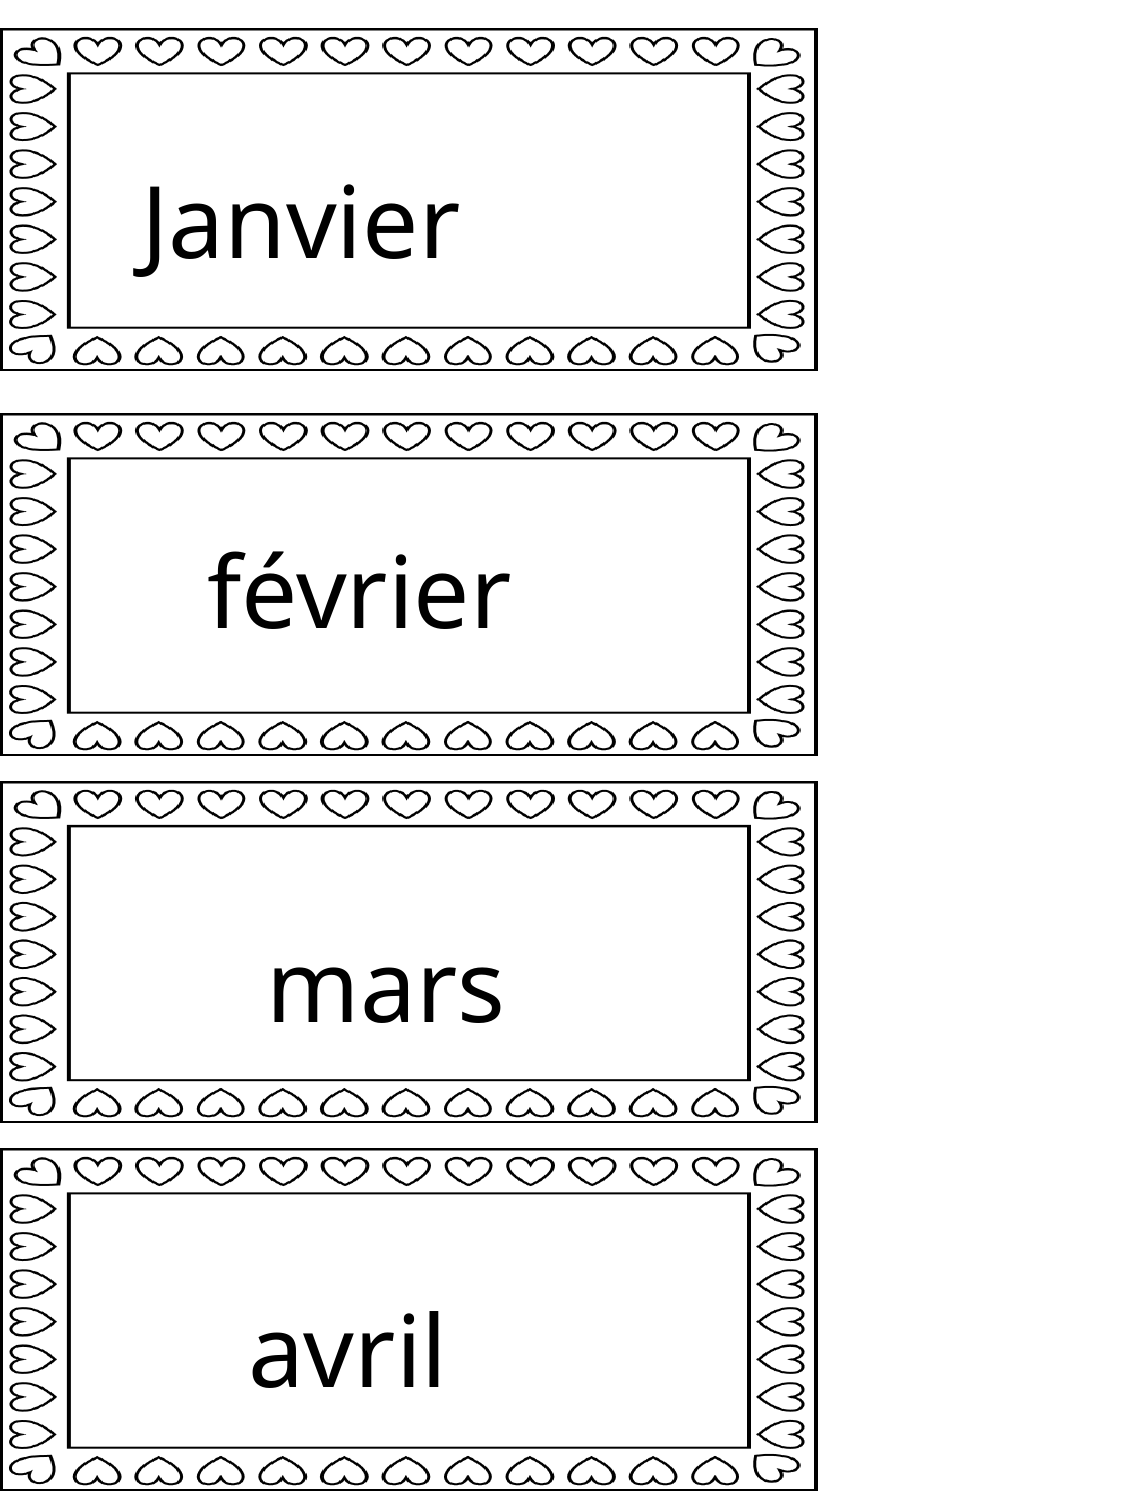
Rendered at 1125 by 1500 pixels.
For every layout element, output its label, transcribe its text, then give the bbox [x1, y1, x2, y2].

picture [0, 28, 818, 371]
text_box mars [252, 915, 521, 1050]
picture [0, 1148, 818, 1491]
picture [0, 413, 818, 756]
text_box février [192, 521, 527, 656]
picture [0, 781, 818, 1123]
text_box avril [233, 1280, 463, 1416]
text_box Janvier [126, 151, 476, 286]
